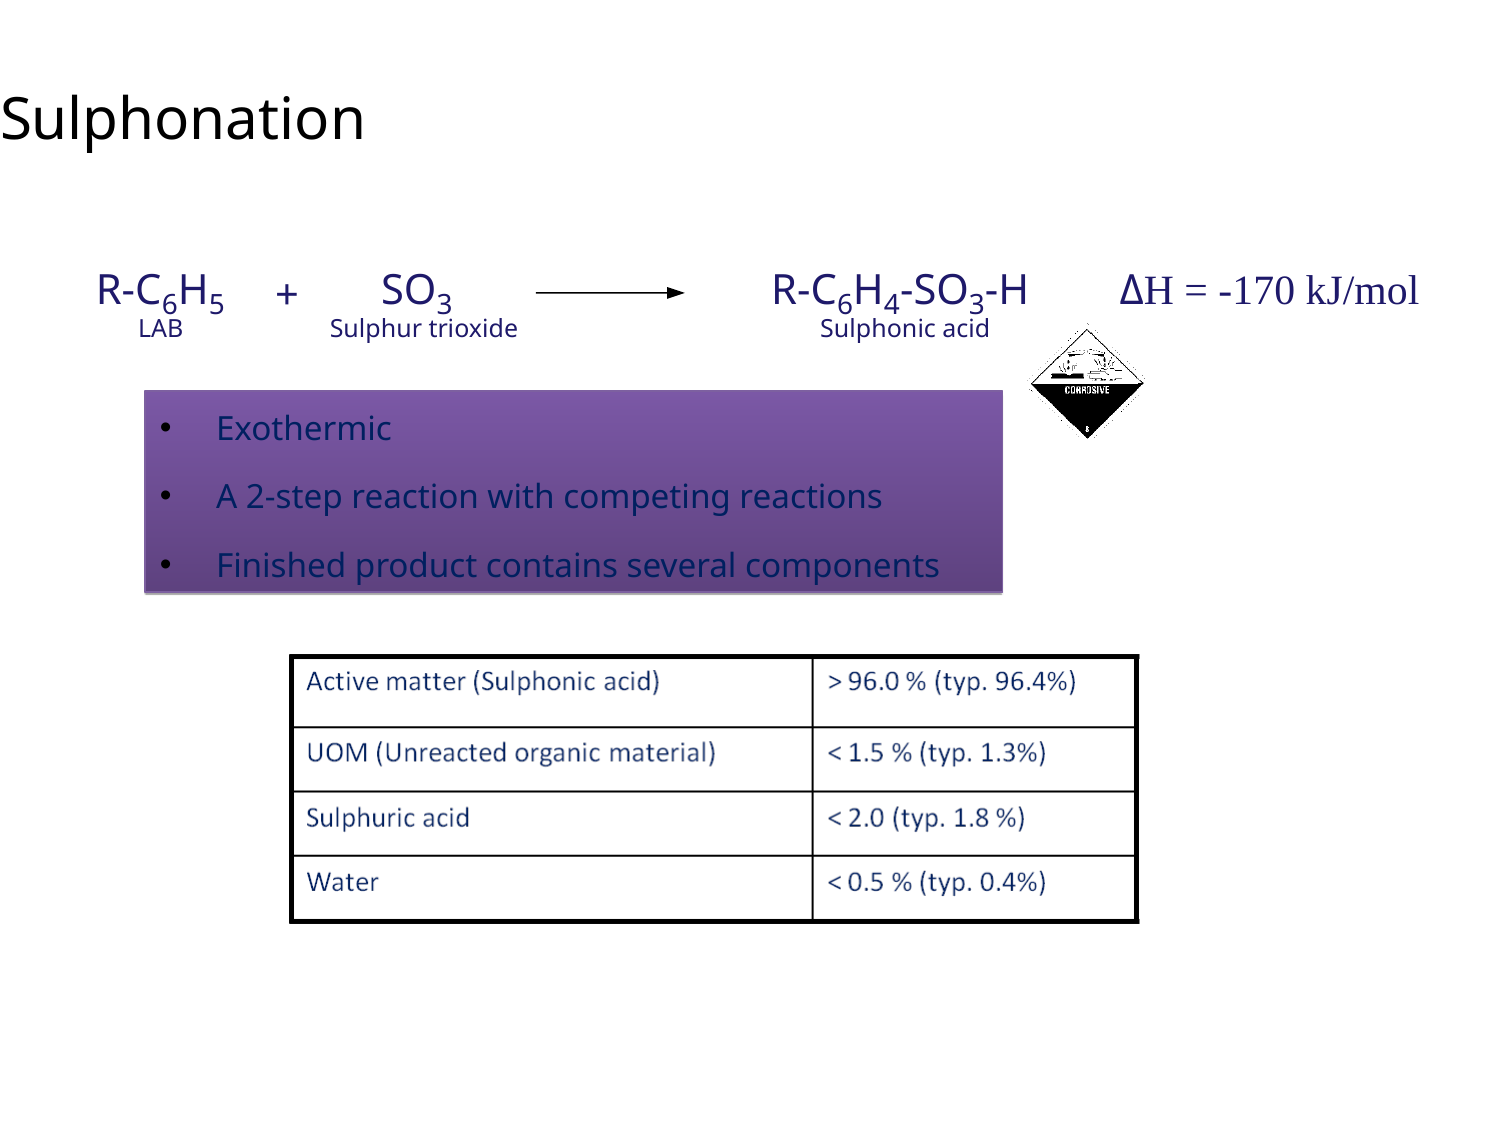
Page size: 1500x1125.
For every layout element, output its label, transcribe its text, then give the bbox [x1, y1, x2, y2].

list Exothermic A 2-step reaction with competing reactions Finished product contains several components [144, 391, 1003, 593]
picture [279, 645, 1148, 934]
text_box SO3 [366, 255, 468, 305]
text_box + [260, 260, 314, 325]
text_box R-C6H5 [81, 255, 251, 328]
text_box Sulphonic acid [805, 305, 1006, 350]
text_box ΔH = -170 kJ/mol [1104, 255, 1471, 321]
title Sulphonation [0, 50, 1239, 191]
text_box LAB [123, 305, 198, 350]
picture [1021, 320, 1152, 447]
text_box Sulphur trioxide [315, 305, 534, 350]
text_box R-C6H4-SO3-H [756, 255, 1045, 328]
